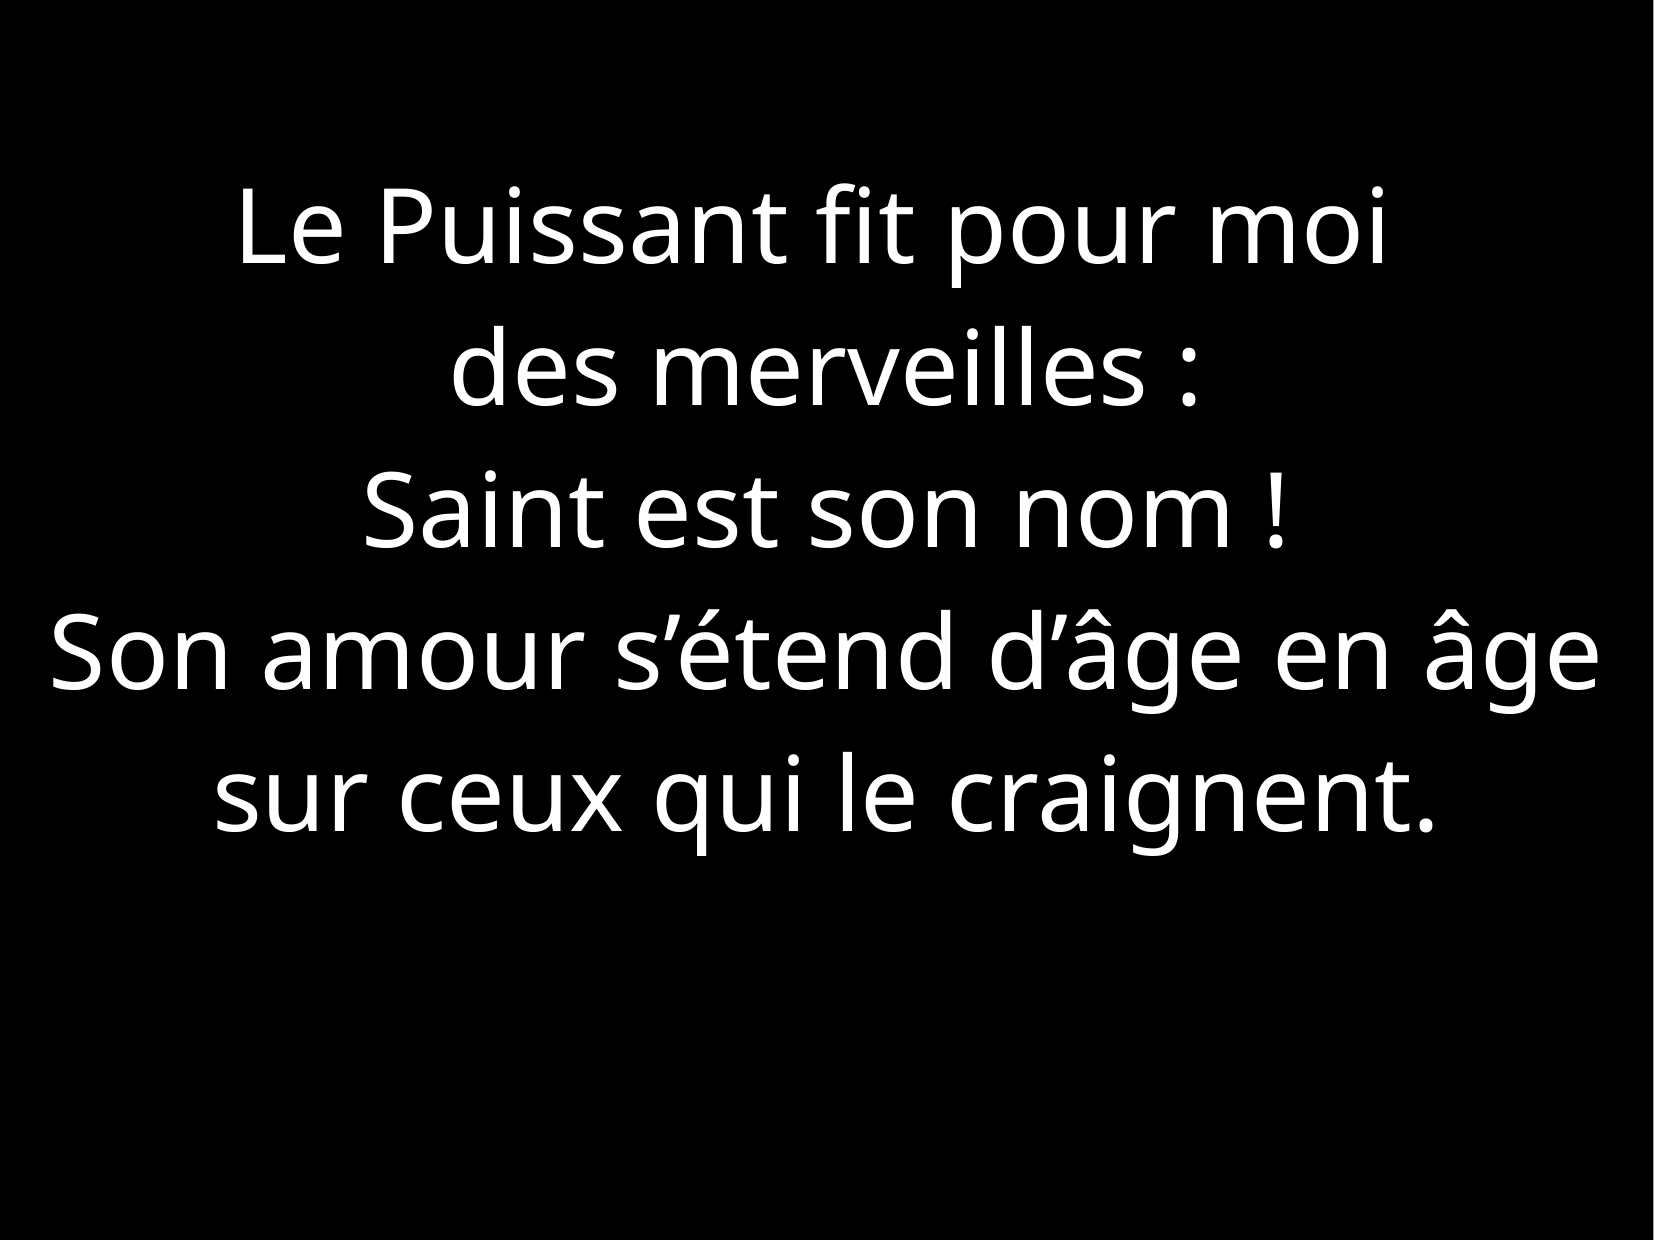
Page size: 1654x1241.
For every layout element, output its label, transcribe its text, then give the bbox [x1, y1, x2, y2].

subtitle Le Puissant fit pour moi des merveilles : Saint est son nom ! Son amour s’étend d’âge en âge sur ceux qui le craignent. [35, 0, 1619, 1161]
